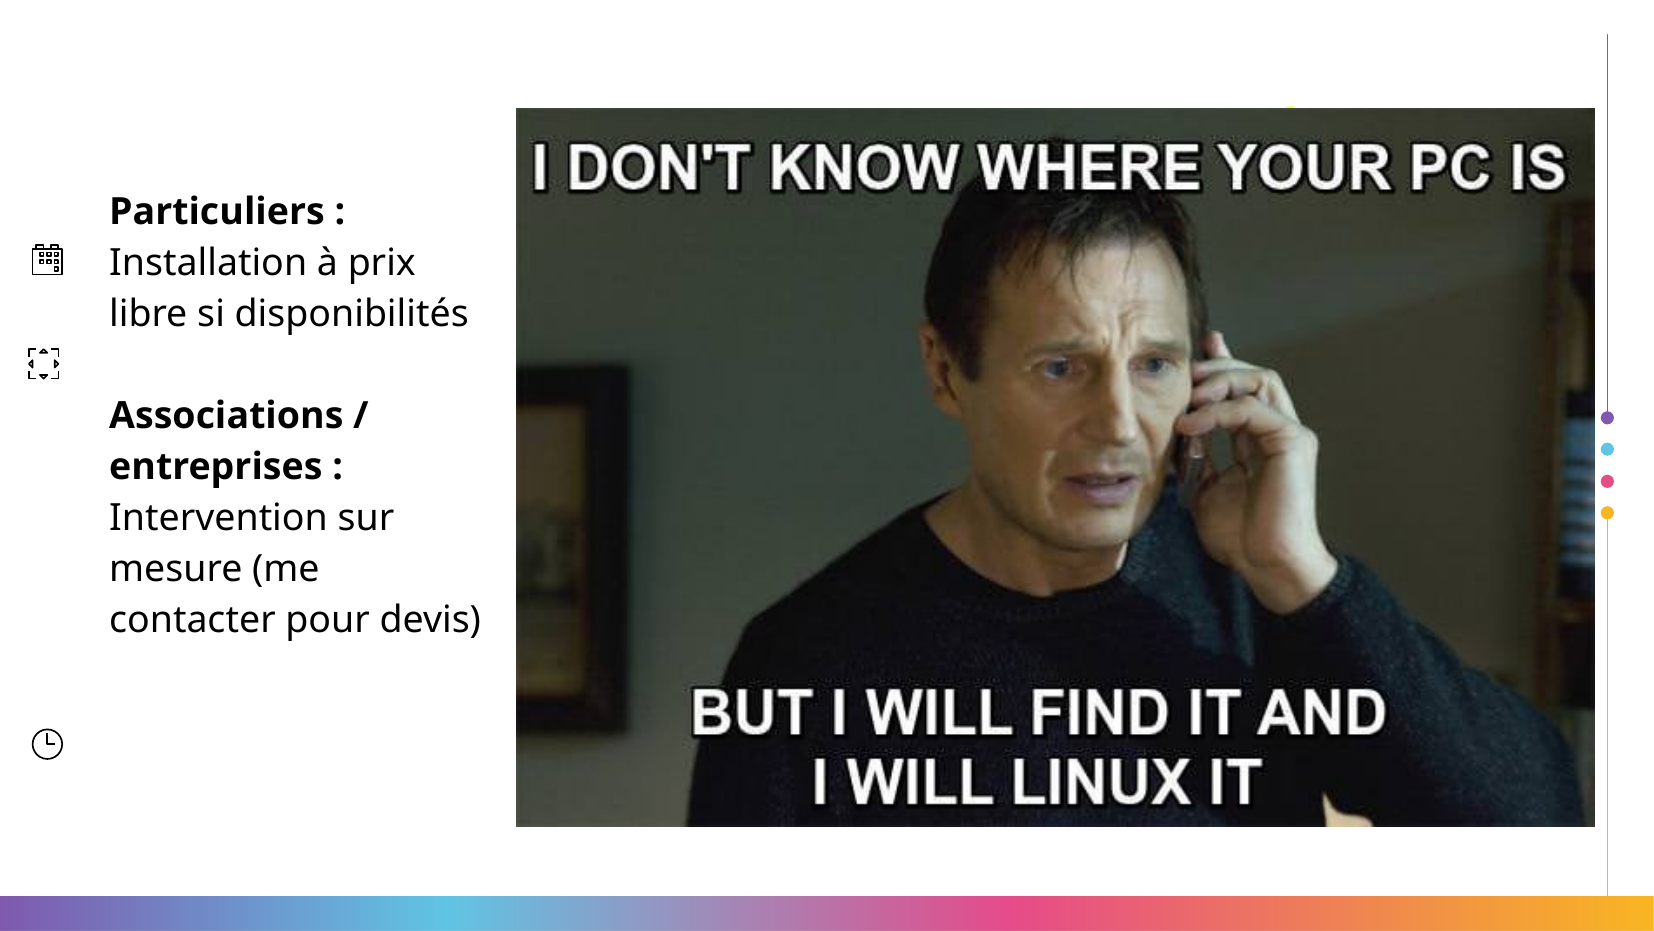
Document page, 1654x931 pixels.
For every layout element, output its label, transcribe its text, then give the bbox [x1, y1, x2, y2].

text_box [17, 714, 77, 774]
picture [0, 896, 1654, 931]
text_box Particuliers : Installation à prix libre si disponibilités Associations / entreprises : Intervention sur mesure (me contacter pour devis) [94, 177, 508, 856]
text_box [17, 230, 77, 290]
picture [516, 108, 1595, 827]
text_box [14, 334, 74, 394]
